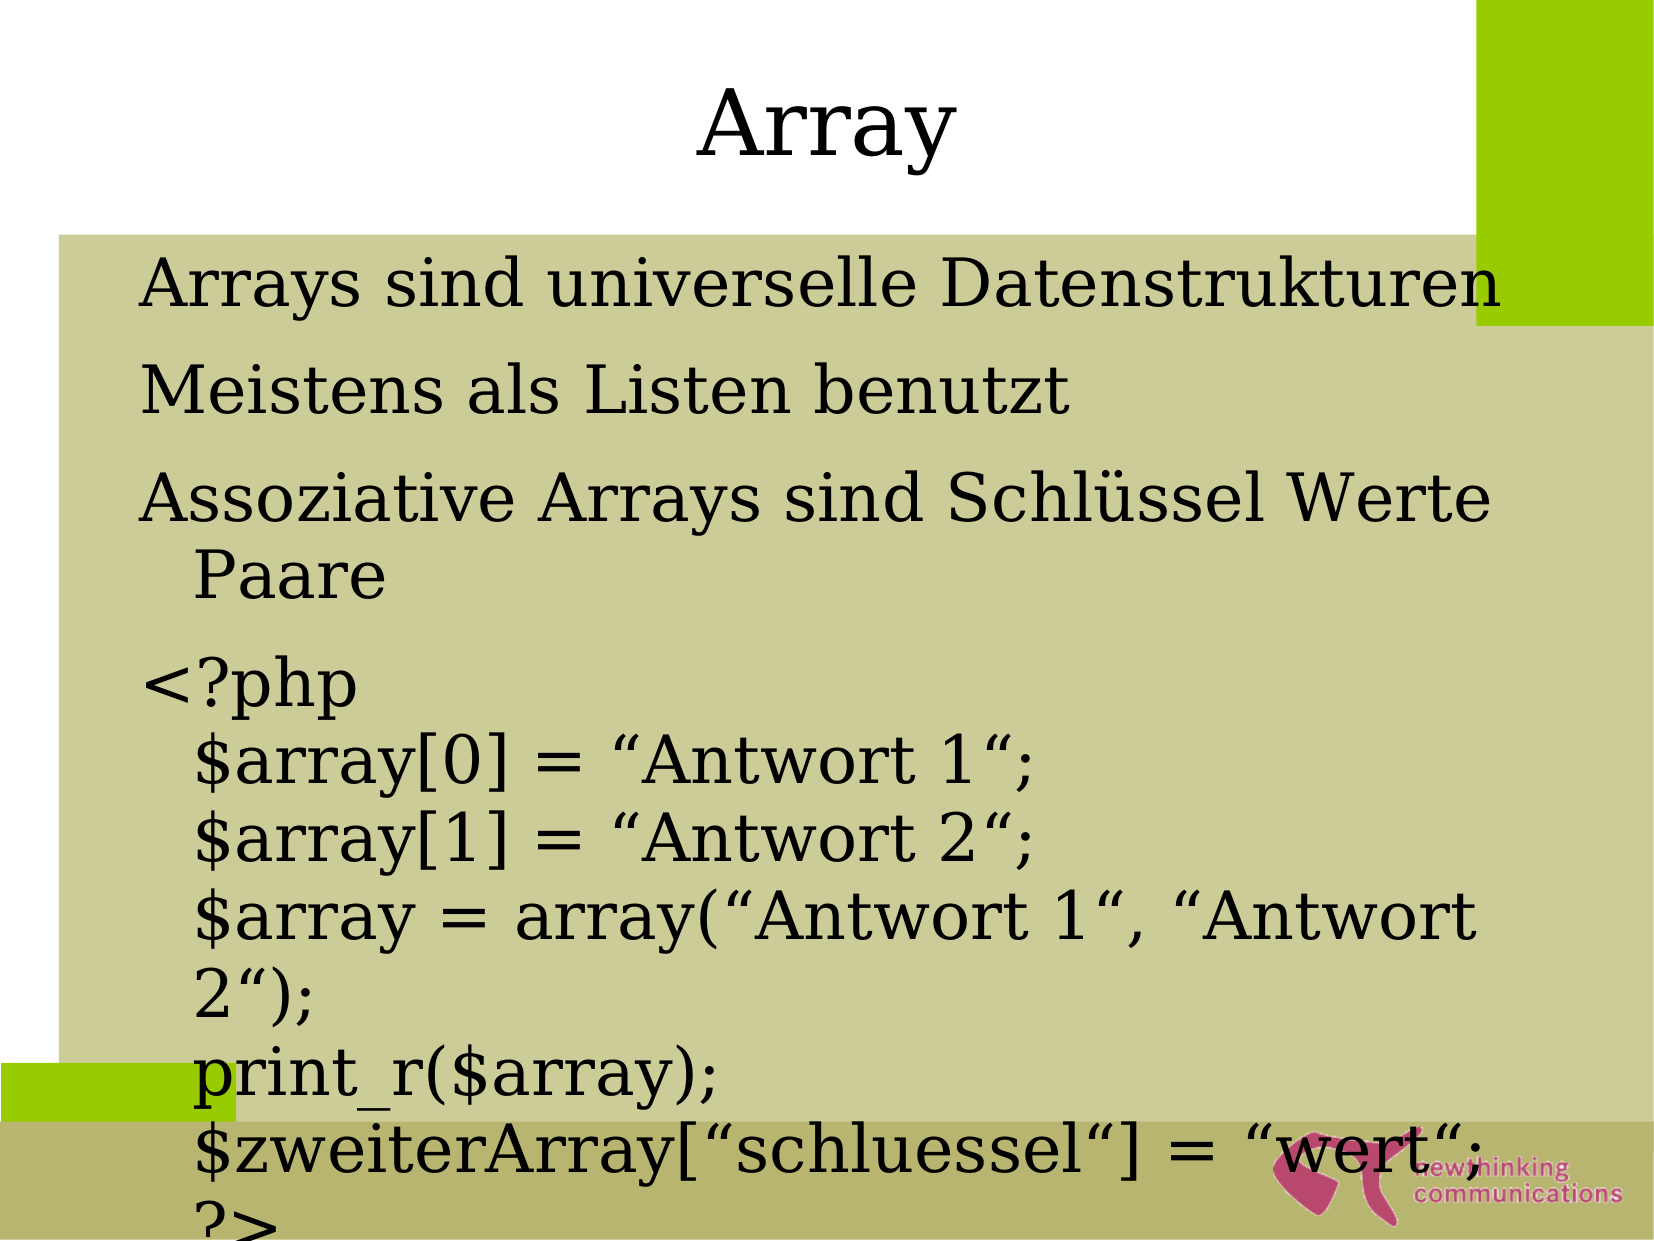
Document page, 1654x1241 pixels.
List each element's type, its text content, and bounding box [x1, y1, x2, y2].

picture [1534, 1127, 1641, 1241]
title Array [121, 20, 1534, 228]
list Arrays sind universelle Datenstrukturen Meistens als Listen benutzt Assoziative Arrays sind Schlüssel Werte Paare <?php $array[0] = “Antwort 1“; $array[1] = “Antwort 2“; $array = array(“Antwort 1“, “Antwort 2“); print_r($array); $zweiterArray[“schluessel“] = “wert“; ?> [121, 244, 1534, 1241]
